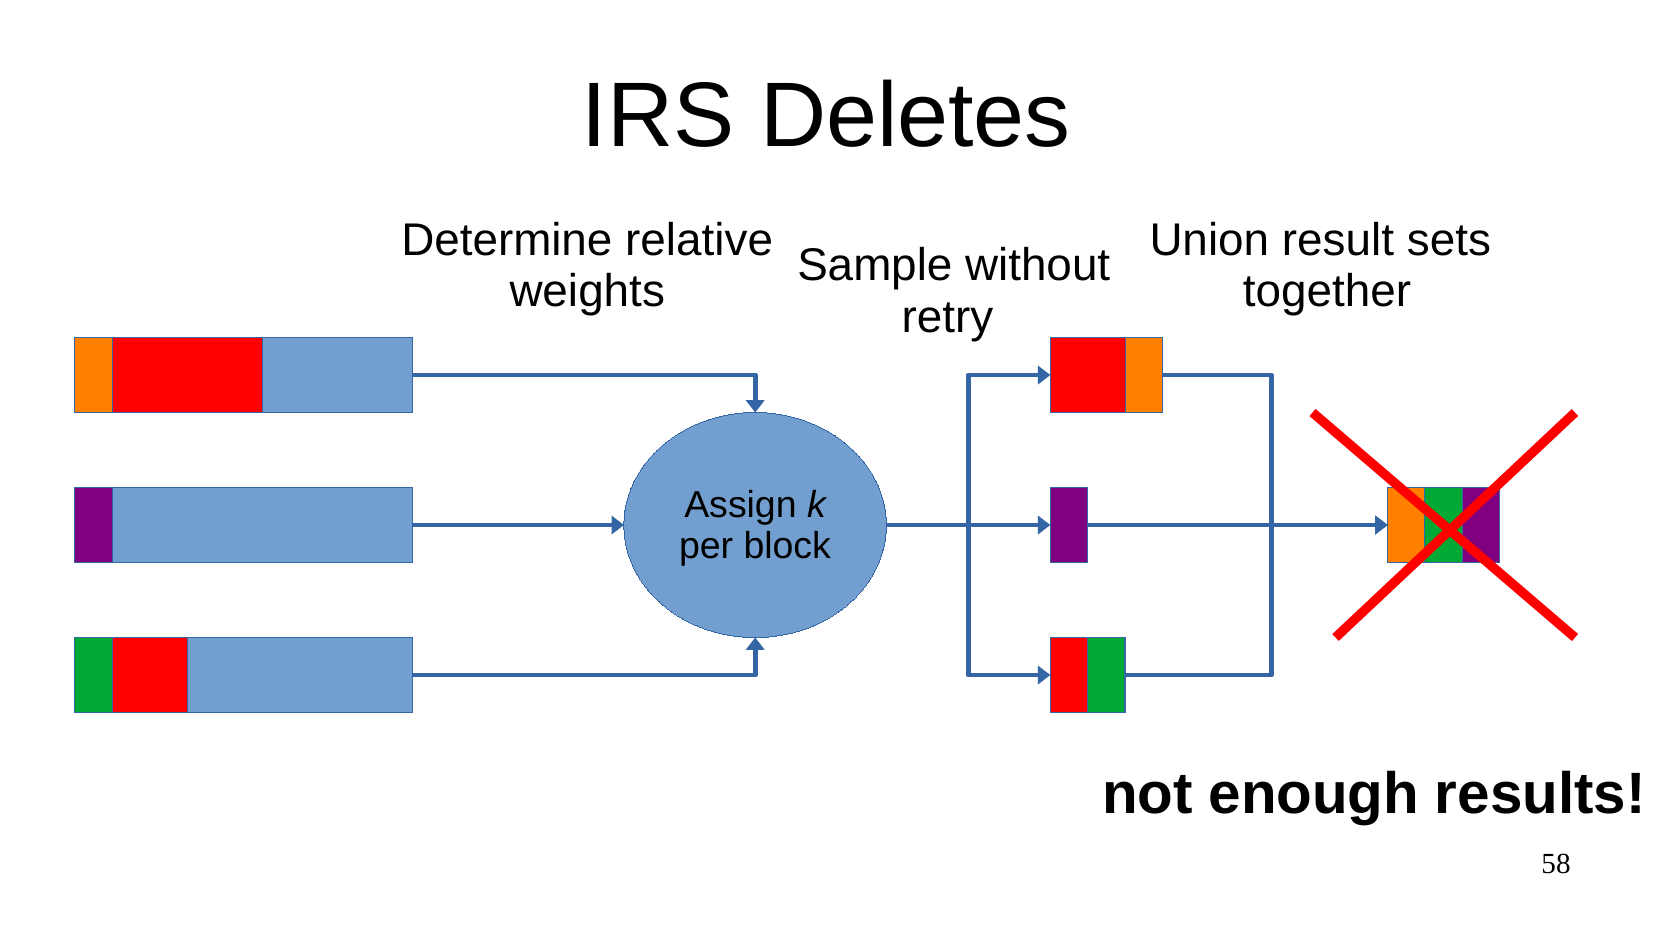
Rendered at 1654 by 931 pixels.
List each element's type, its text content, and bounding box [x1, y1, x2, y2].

text_box [74, 337, 413, 413]
text_box Determine relative weights [386, 206, 788, 324]
text_box not enough results! [1087, 753, 1654, 833]
text_box [1387, 487, 1442, 563]
text_box [1458, 491, 1500, 563]
text_box [1050, 637, 1126, 713]
text_box [1050, 337, 1163, 413]
text_box [74, 637, 413, 713]
title IRS Deletes [82, 37, 1571, 193]
text_box [1423, 538, 1479, 563]
text_box Assign k per block [623, 412, 887, 638]
text_box Sample without retry [782, 231, 1126, 350]
text_box Union result sets together [1134, 206, 1519, 324]
text_box [1408, 487, 1487, 523]
text_box [1050, 487, 1088, 563]
text_box [74, 487, 413, 563]
